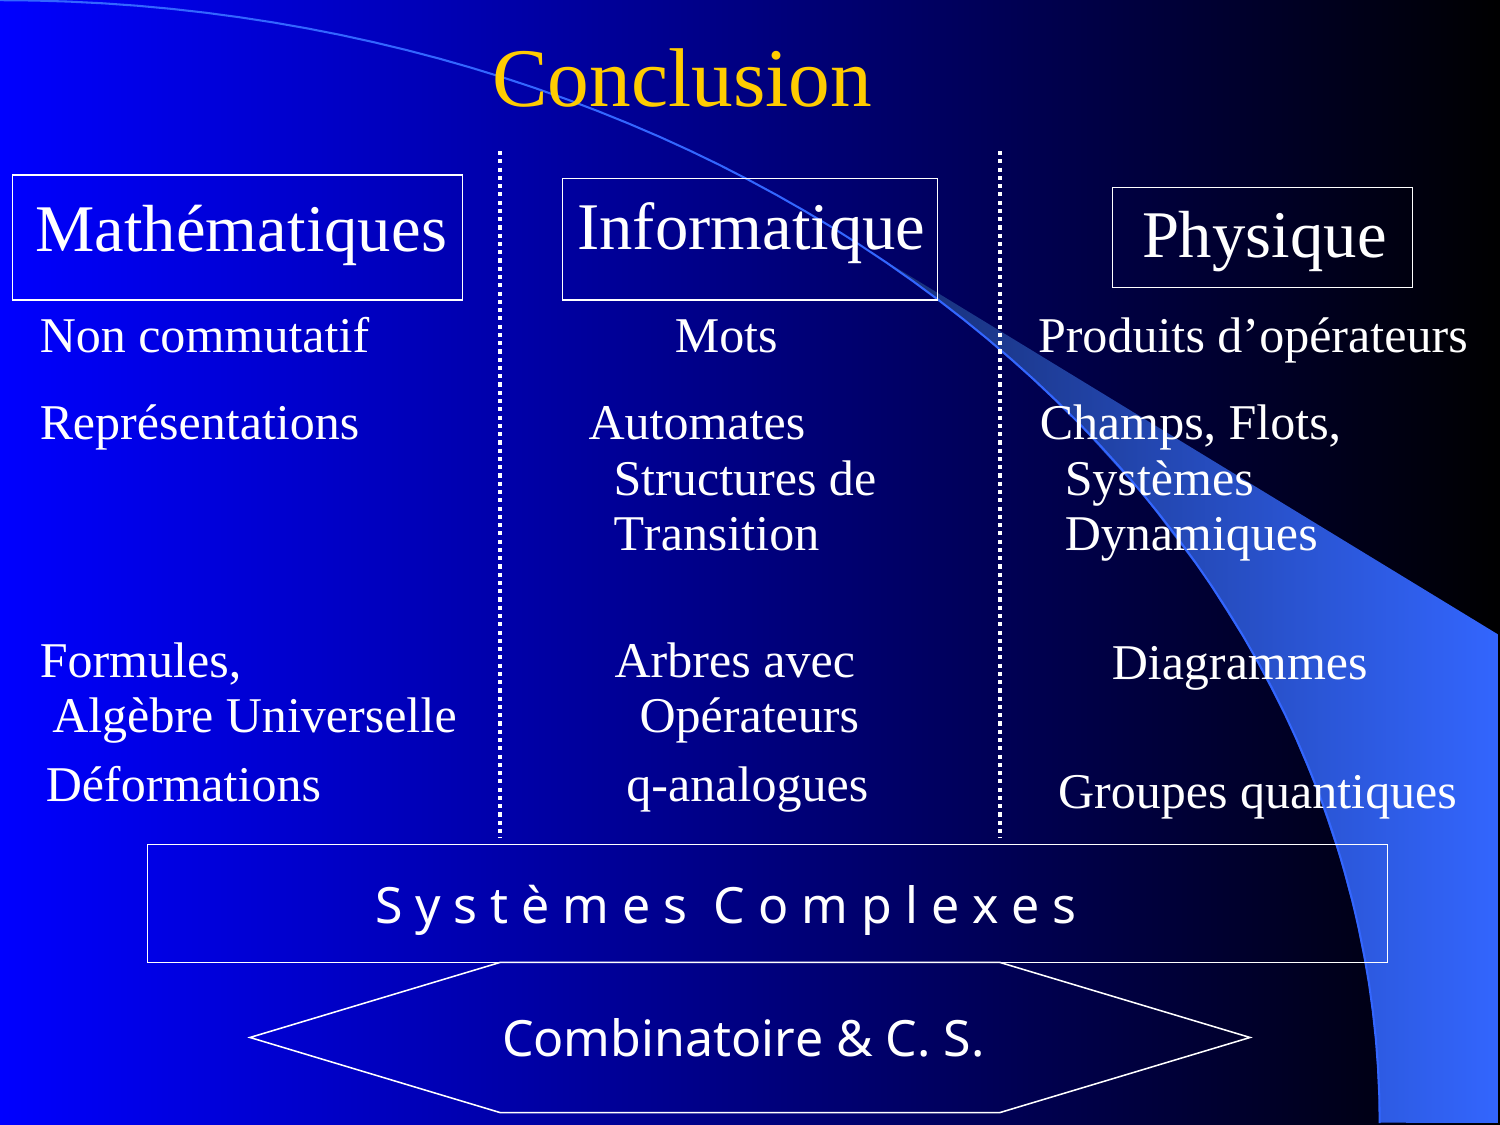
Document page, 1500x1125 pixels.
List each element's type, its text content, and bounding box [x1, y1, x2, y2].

text_box Formules, Algèbre Universelle [12, 624, 472, 751]
text_box Arbres avec Opérateurs [587, 624, 883, 751]
text_box Champs, Flots, Systèmes Dynamiques [1012, 387, 1369, 569]
text_box S y s t è m e s C o m p l e x e s [360, 862, 1116, 947]
text_box Non commutatif [12, 299, 385, 371]
text_box Conclusion [477, 24, 888, 133]
text_box Produits d’opérateurs [1010, 299, 1484, 371]
text_box Déformations [18, 749, 337, 821]
text_box Mots [647, 299, 793, 371]
text_box Combinatoire & C. S. [487, 995, 1001, 1079]
text_box Groupes quantiques [1030, 756, 1473, 827]
text_box Informatique [563, 182, 937, 272]
text_box Mathématiques [20, 183, 462, 274]
text_box Représentations [12, 387, 375, 459]
text_box Automates Structures de Transition [561, 387, 904, 569]
text_box Diagrammes [1084, 627, 1396, 699]
text_box Physique [1127, 190, 1403, 281]
text_box Informatique [938, 182, 942, 272]
text_box q-analogues [599, 749, 884, 821]
